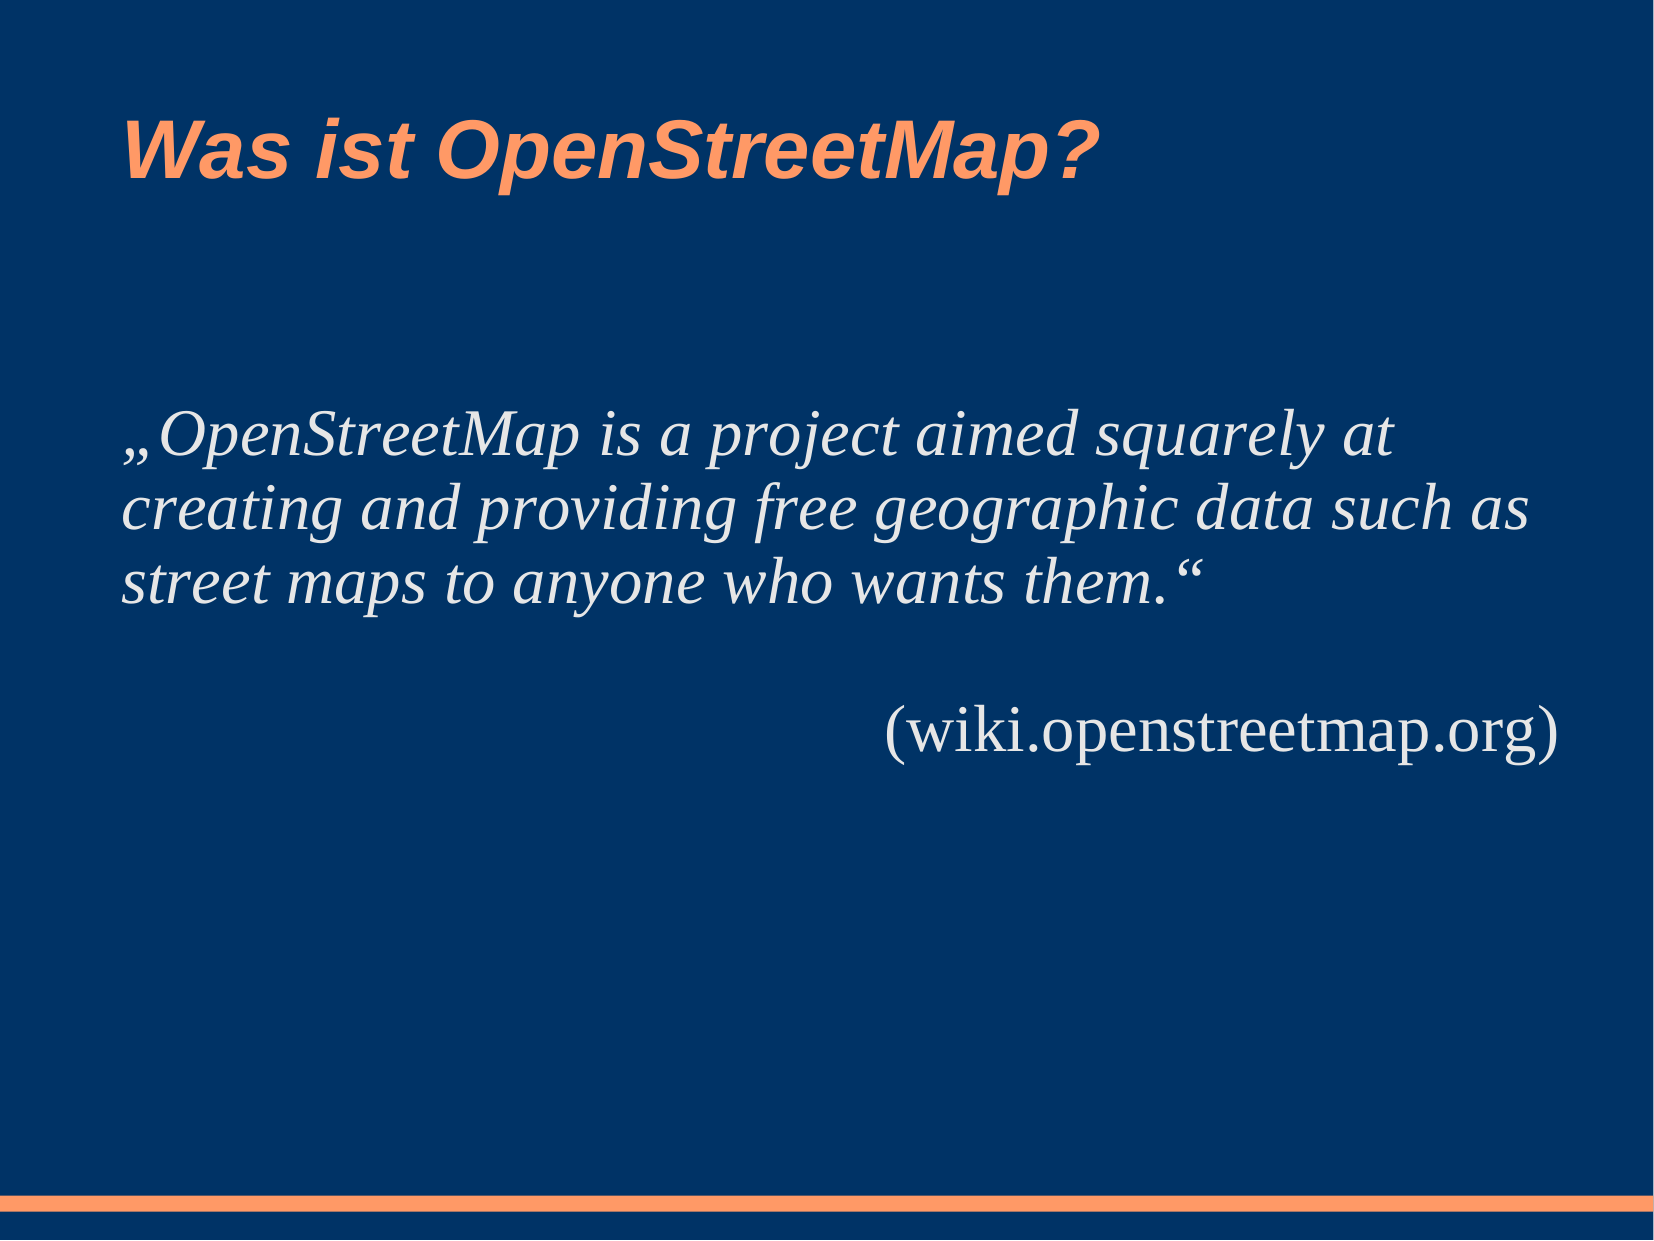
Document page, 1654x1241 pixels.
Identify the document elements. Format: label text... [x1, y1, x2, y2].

title Was ist OpenStreetMap? [121, 46, 1534, 254]
list „OpenStreetMap is a project aimed squarely at creating and providing free geographic data such as street maps to anyone who wants them.“ (wiki.openstreetmap.org) [121, 322, 1561, 1118]
